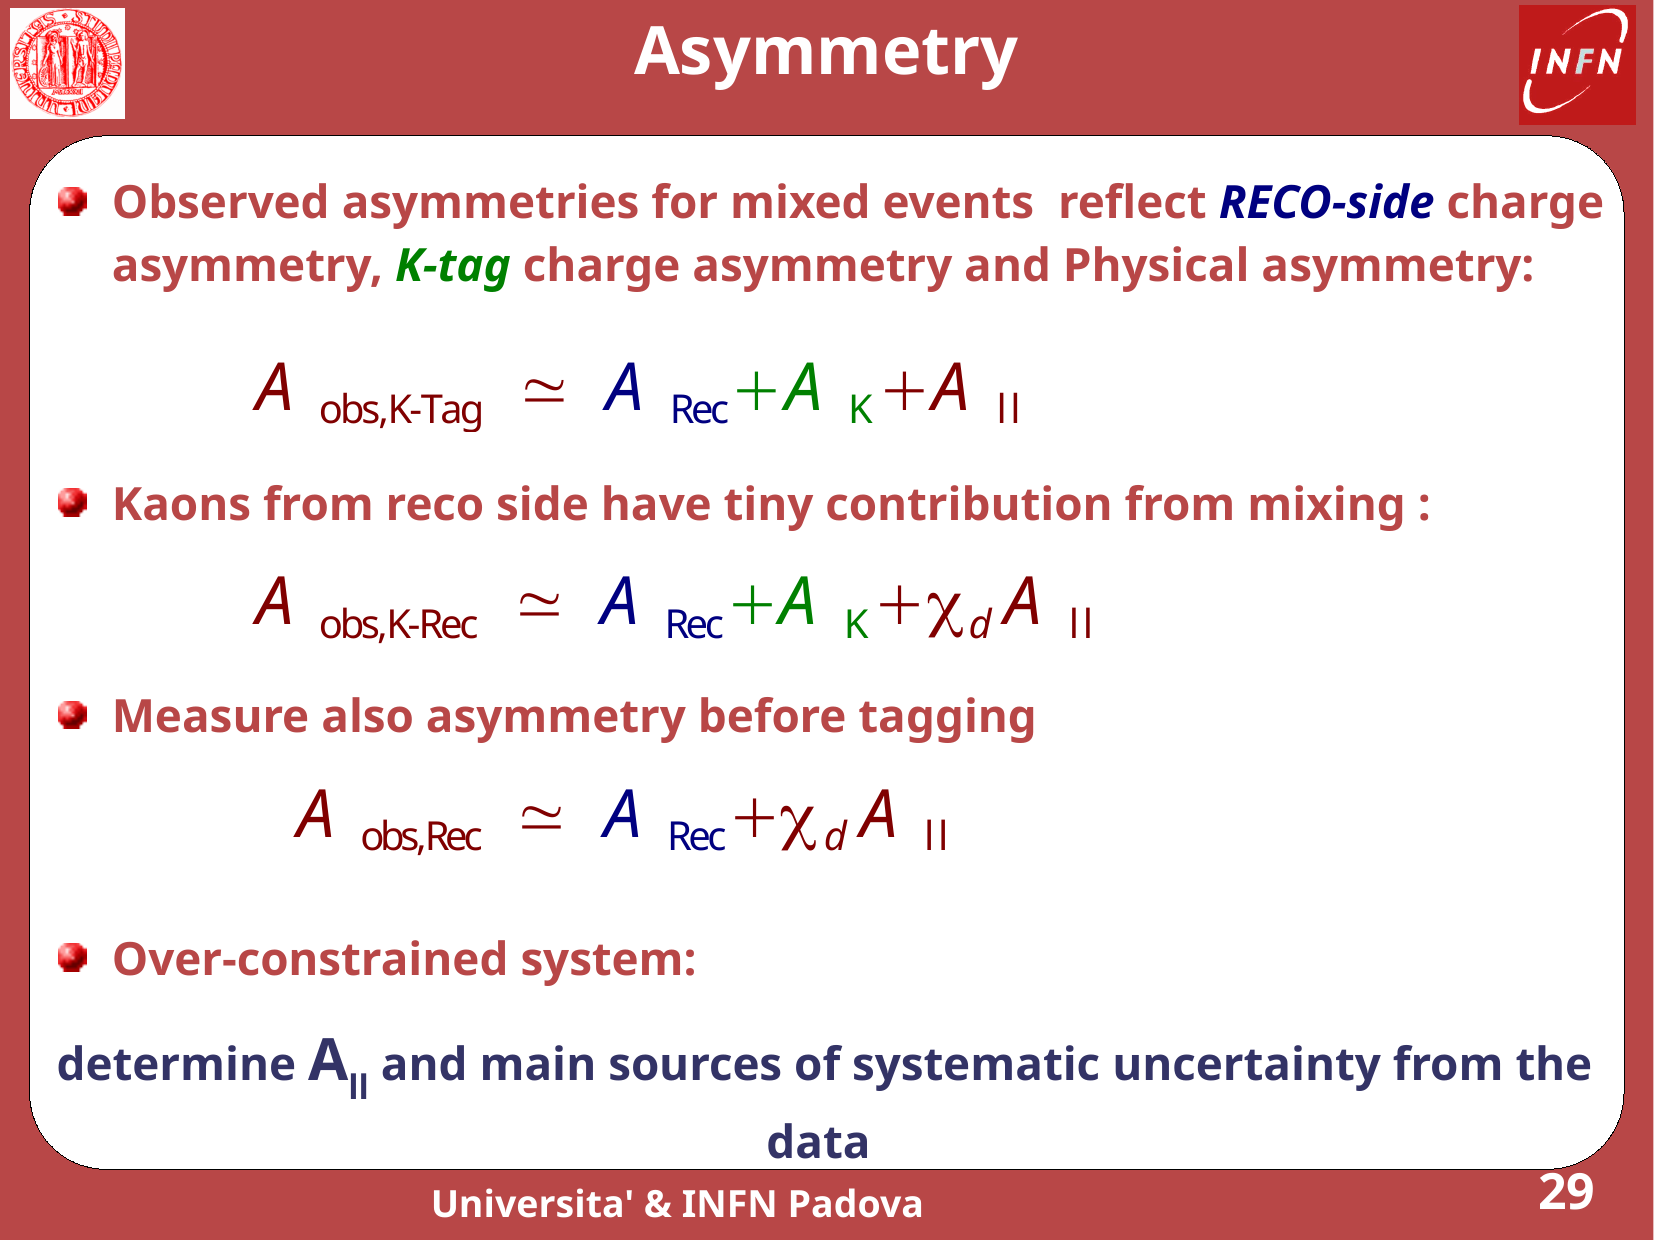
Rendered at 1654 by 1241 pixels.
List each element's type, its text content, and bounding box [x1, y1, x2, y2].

list Observed asymmetries for mixed events reflect RECO-side charge asymmetry, K-tag charge asymmetry and Physical asymmetry: [32, 170, 1618, 312]
list Over-constrained system: determine All and main sources of systematic uncertainty from the data [32, 926, 1618, 1101]
list Kaons from reco side have tiny contribution from mixing : [32, 471, 1618, 597]
chart [248, 356, 1031, 432]
title Asymmetry [82, 0, 1571, 99]
chart [289, 775, 958, 859]
list Measure also asymmetry before tagging [32, 683, 1618, 810]
chart [248, 563, 1103, 646]
